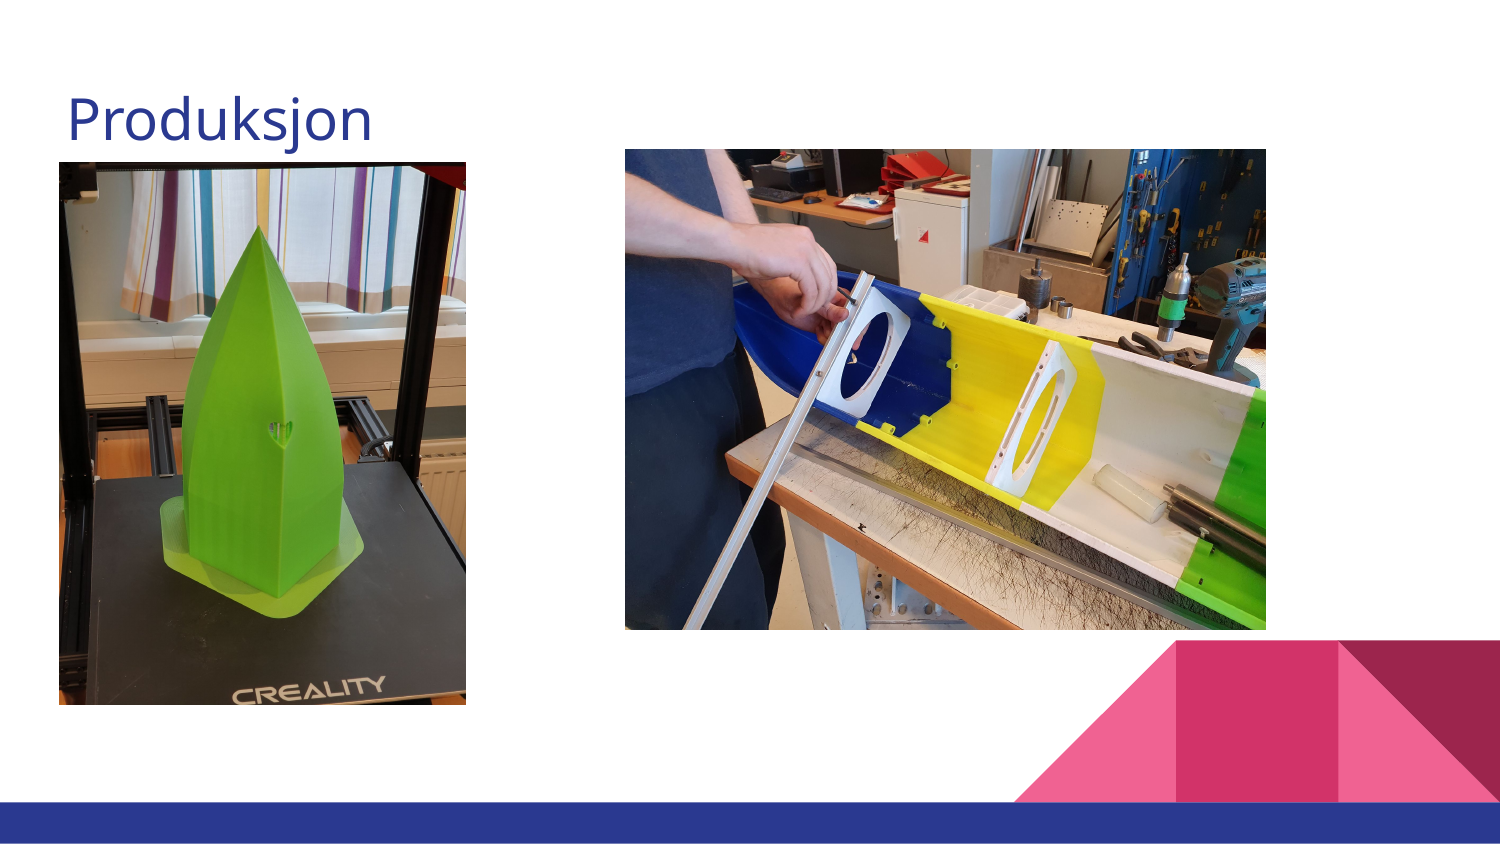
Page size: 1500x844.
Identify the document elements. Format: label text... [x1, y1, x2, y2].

title Produksjon [51, 67, 1449, 167]
picture [59, 162, 466, 705]
picture [625, 149, 1266, 630]
